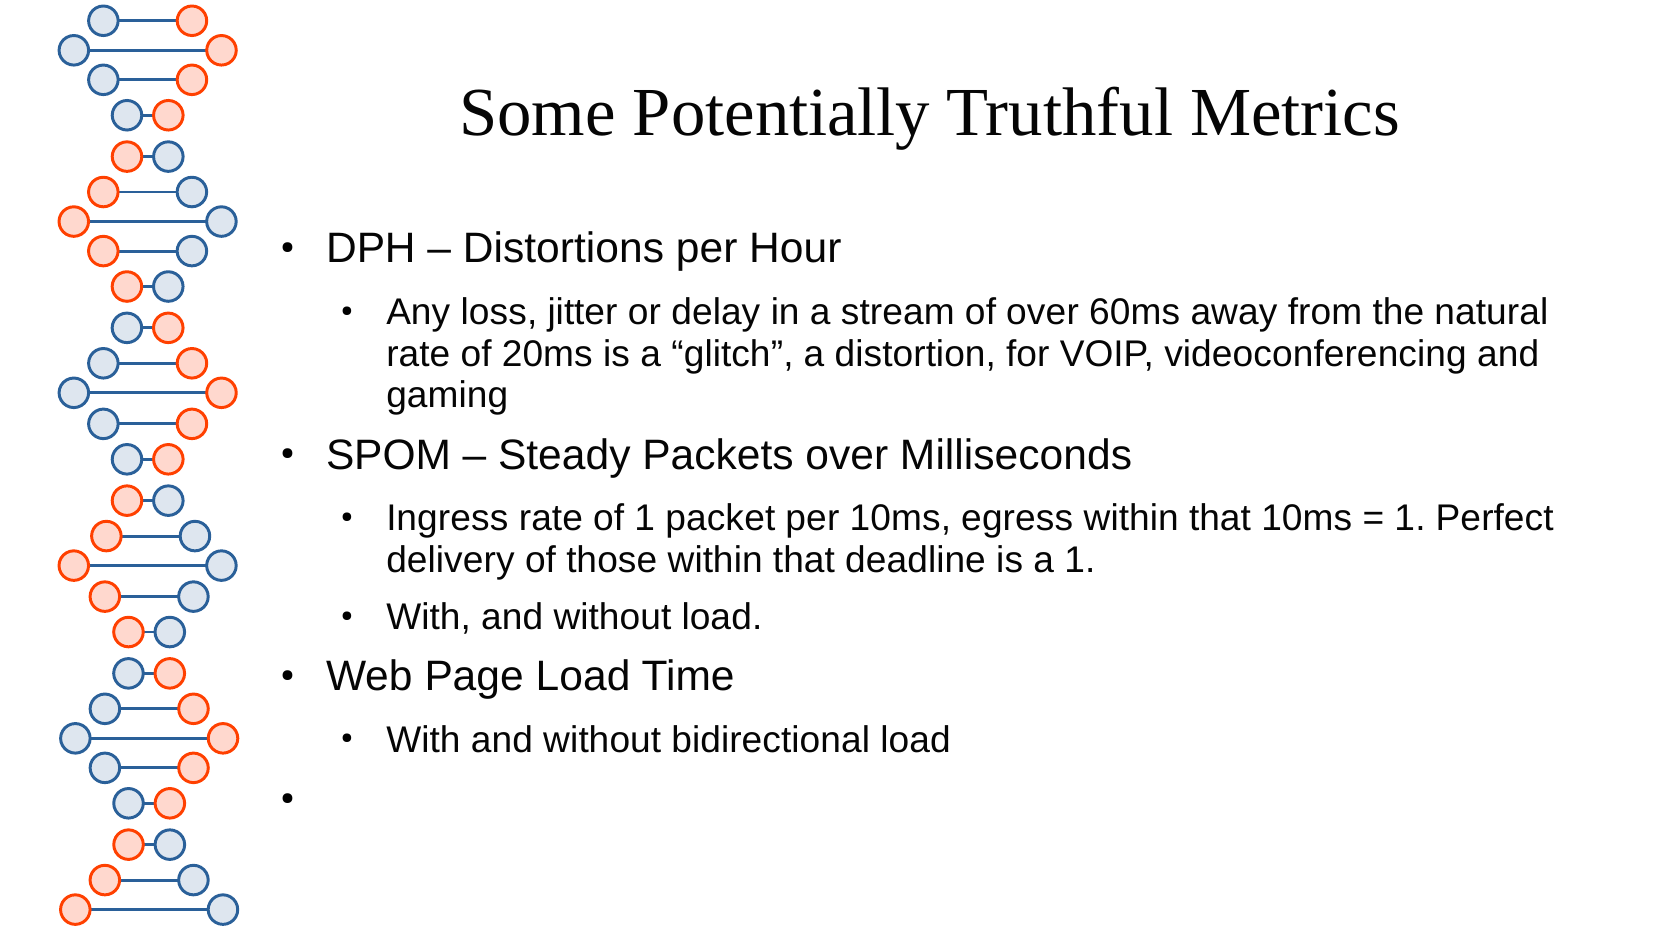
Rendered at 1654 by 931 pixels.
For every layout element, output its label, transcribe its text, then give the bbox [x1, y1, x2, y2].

title Some Potentially Truthful Metrics [265, 35, 1595, 189]
list DPH – Distortions per Hour Any loss, jitter or delay in a stream of over 60ms away from the natural rate of 20ms is a “glitch”, a distortion, for VOIP, videoconferencing and gaming SPOM – Steady Packets over Milliseconds Ingress rate of 1 packet per 10ms, egress within that 10ms = 1. Perfect delivery of those within that deadline is a 1. With, and without load. Web Page Load Time With and without bidirectional load [265, 224, 1595, 764]
